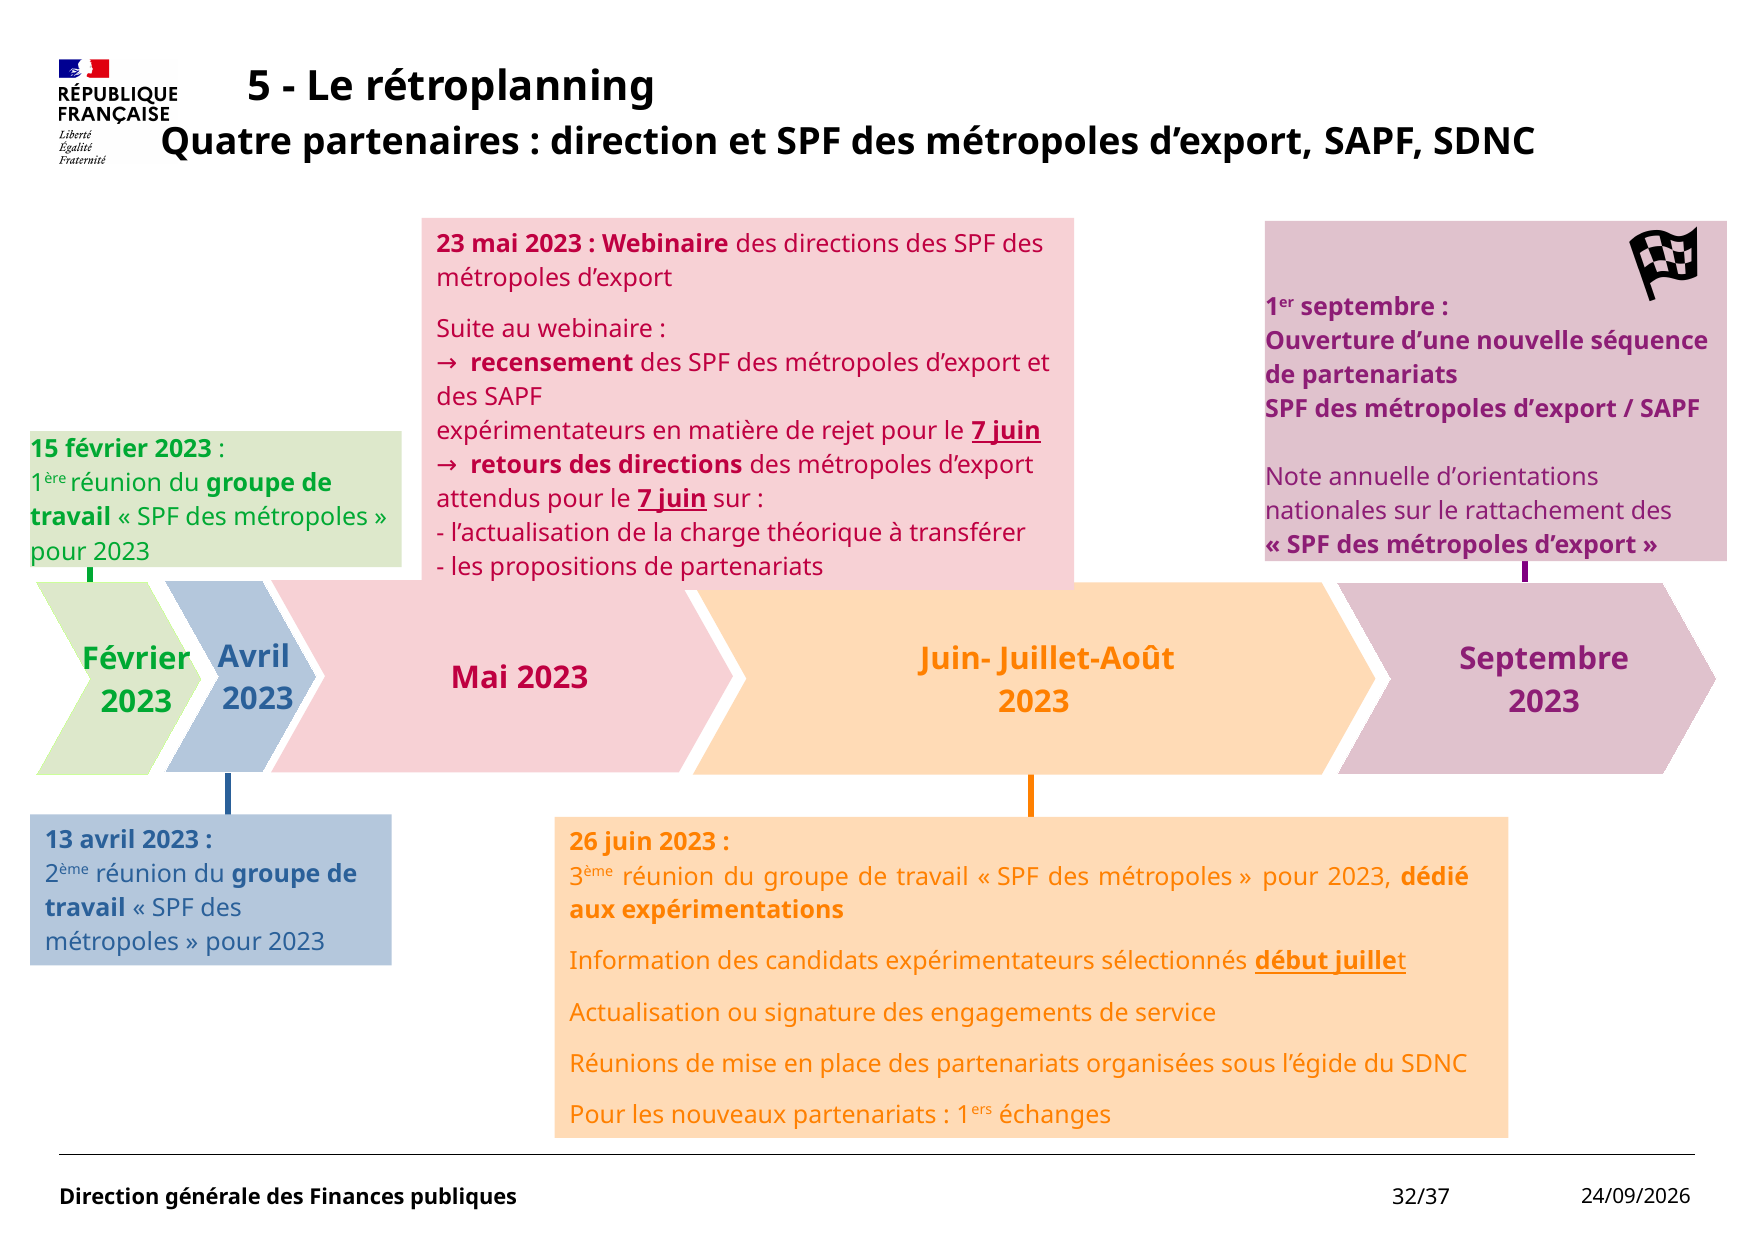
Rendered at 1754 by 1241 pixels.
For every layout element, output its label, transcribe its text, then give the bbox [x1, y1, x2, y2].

picture [59, 59, 178, 106]
text_box 26 juin 2023 : 3ème réunion du groupe de travail « SPF des métropoles » pour 2023, dédié aux expérimentations Information des candidats expérimentateurs sélectionnés début juillet Actualisation ou signature des engagements de service Réunions de mise en place des partenariats organisées sous l’égide du SDNC Pour les nouveaux partenariats : 1ers échanges [554, 816, 1509, 1115]
text_box 23 mai 2023 : Webinaire des directions des SPF des métropoles d’export Suite au webinaire : → recensement des SPF des métropoles d’export et des SAPF expérimentateurs en matière de rejet pour le 7 juin → retours des directions des métropoles d’export attendus pour le 7 juin sur : - l’actualisation de la charge théorique à transférer - les propositions de partenariats [421, 217, 1075, 554]
text_box Juin- Juillet-Août 2023 [692, 582, 1376, 775]
text_box 15 février 2023 : 1ère réunion du groupe de travail « SPF des métropoles » pour 2023 [30, 431, 402, 554]
text_box 1er septembre : Ouverture d’une nouvelle séquence de partenariats SPF des métropoles d’export / SAPF Note annuelle d’orientations nationales sur le rattachement des « SPF des métropoles d’export » [1264, 220, 1727, 554]
text_box Septembre 2023 [1336, 582, 1717, 775]
text_box Quatre partenaires : direction et SPF des métropoles d’export, SAPF, SDNC [50, 106, 1647, 168]
picture [1626, 226, 1700, 302]
text_box 5 - Le rétroplanning [196, 48, 864, 165]
text_box Avril 2023 [164, 580, 317, 773]
text_box Mai 2023 [271, 580, 733, 773]
text_box Février 2023 [36, 582, 201, 775]
text_box 13 avril 2023 : 2ème réunion du groupe de travail « SPF des métropoles » pour 2023 [30, 814, 392, 952]
